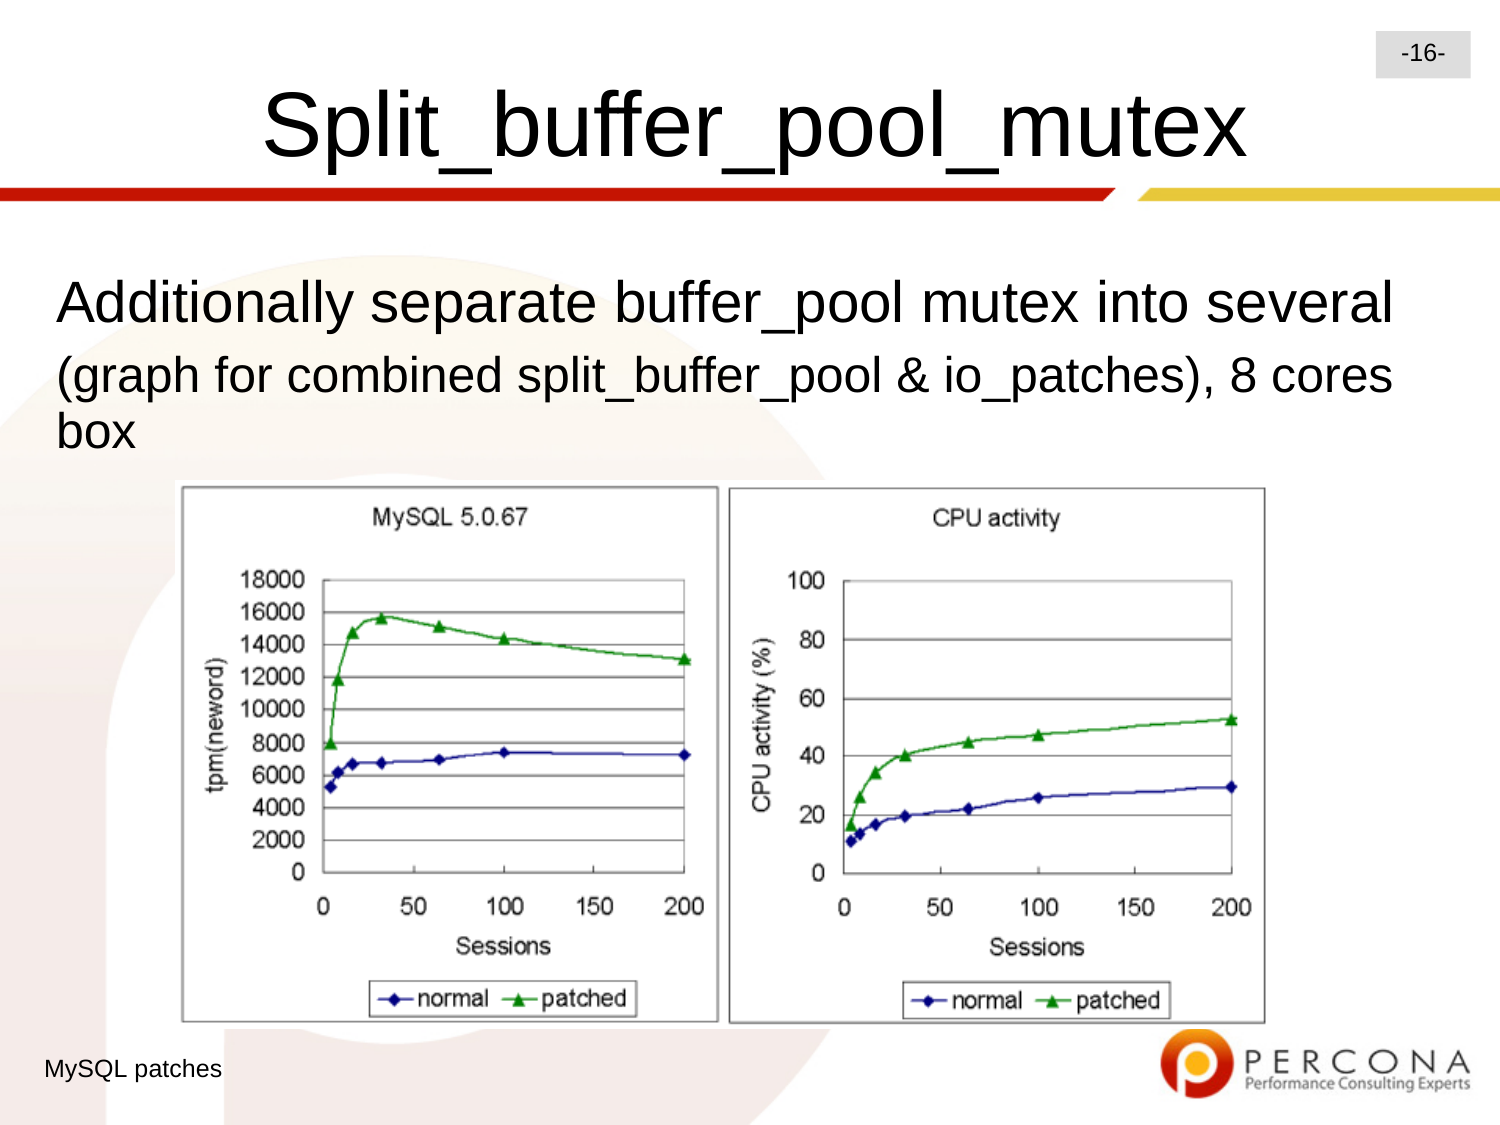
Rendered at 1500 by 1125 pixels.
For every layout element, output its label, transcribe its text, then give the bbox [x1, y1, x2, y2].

text_box MySQL patches [29, 1046, 1129, 1103]
title Split_buffer_pool_mutex [41, 54, 1471, 195]
list Additionally separate buffer_pool mutex into several (graph for combined split_buffer_pool & io_patches), 8 cores box [41, 262, 1471, 1052]
text_box -1- [1375, 31, 1471, 54]
picture [0, 0, 1500, 1125]
